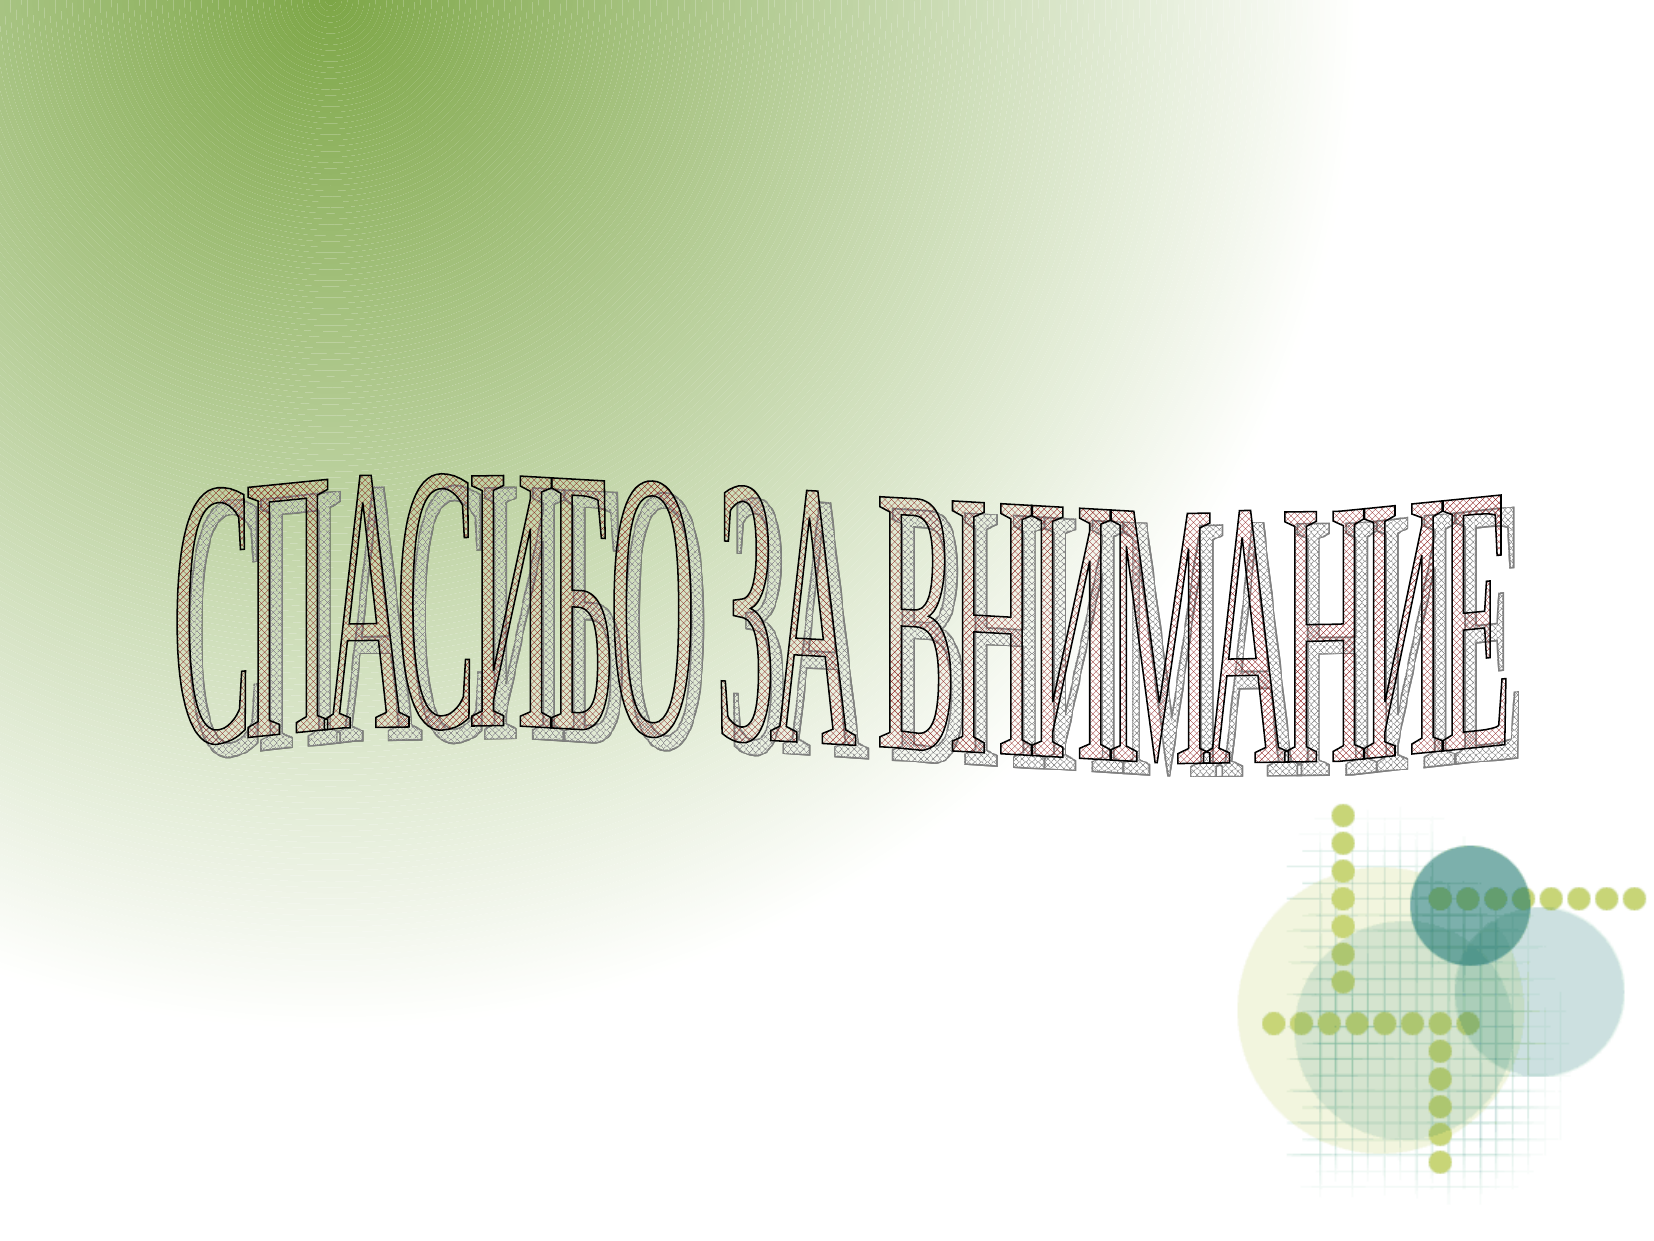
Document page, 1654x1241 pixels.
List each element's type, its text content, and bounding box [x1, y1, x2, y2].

text_box СПАСИБО ЗА ВНИМАНИЕ [177, 487, 246, 745]
text_box СПАСИБО ЗА ВНИМАНИЕ [770, 490, 856, 746]
text_box СПАСИБО ЗА ВНИМАНИЕ [400, 473, 470, 731]
text_box СПАСИБО ЗА ВНИМАНИЕ [248, 475, 410, 738]
text_box СПАСИБО ЗА ВНИМАНИЕ [721, 485, 771, 743]
text_box СПАСИБО ЗА ВНИМАНИЕ [471, 475, 610, 730]
picture [1224, 792, 1654, 1211]
text_box СПАСИБО ЗА ВНИМАНИЕ [879, 496, 951, 751]
text_box СПАСИБО ЗА ВНИМАНИЕ [952, 495, 1506, 764]
text_box СПАСИБО ЗА ВНИМАНИЕ [614, 481, 691, 738]
